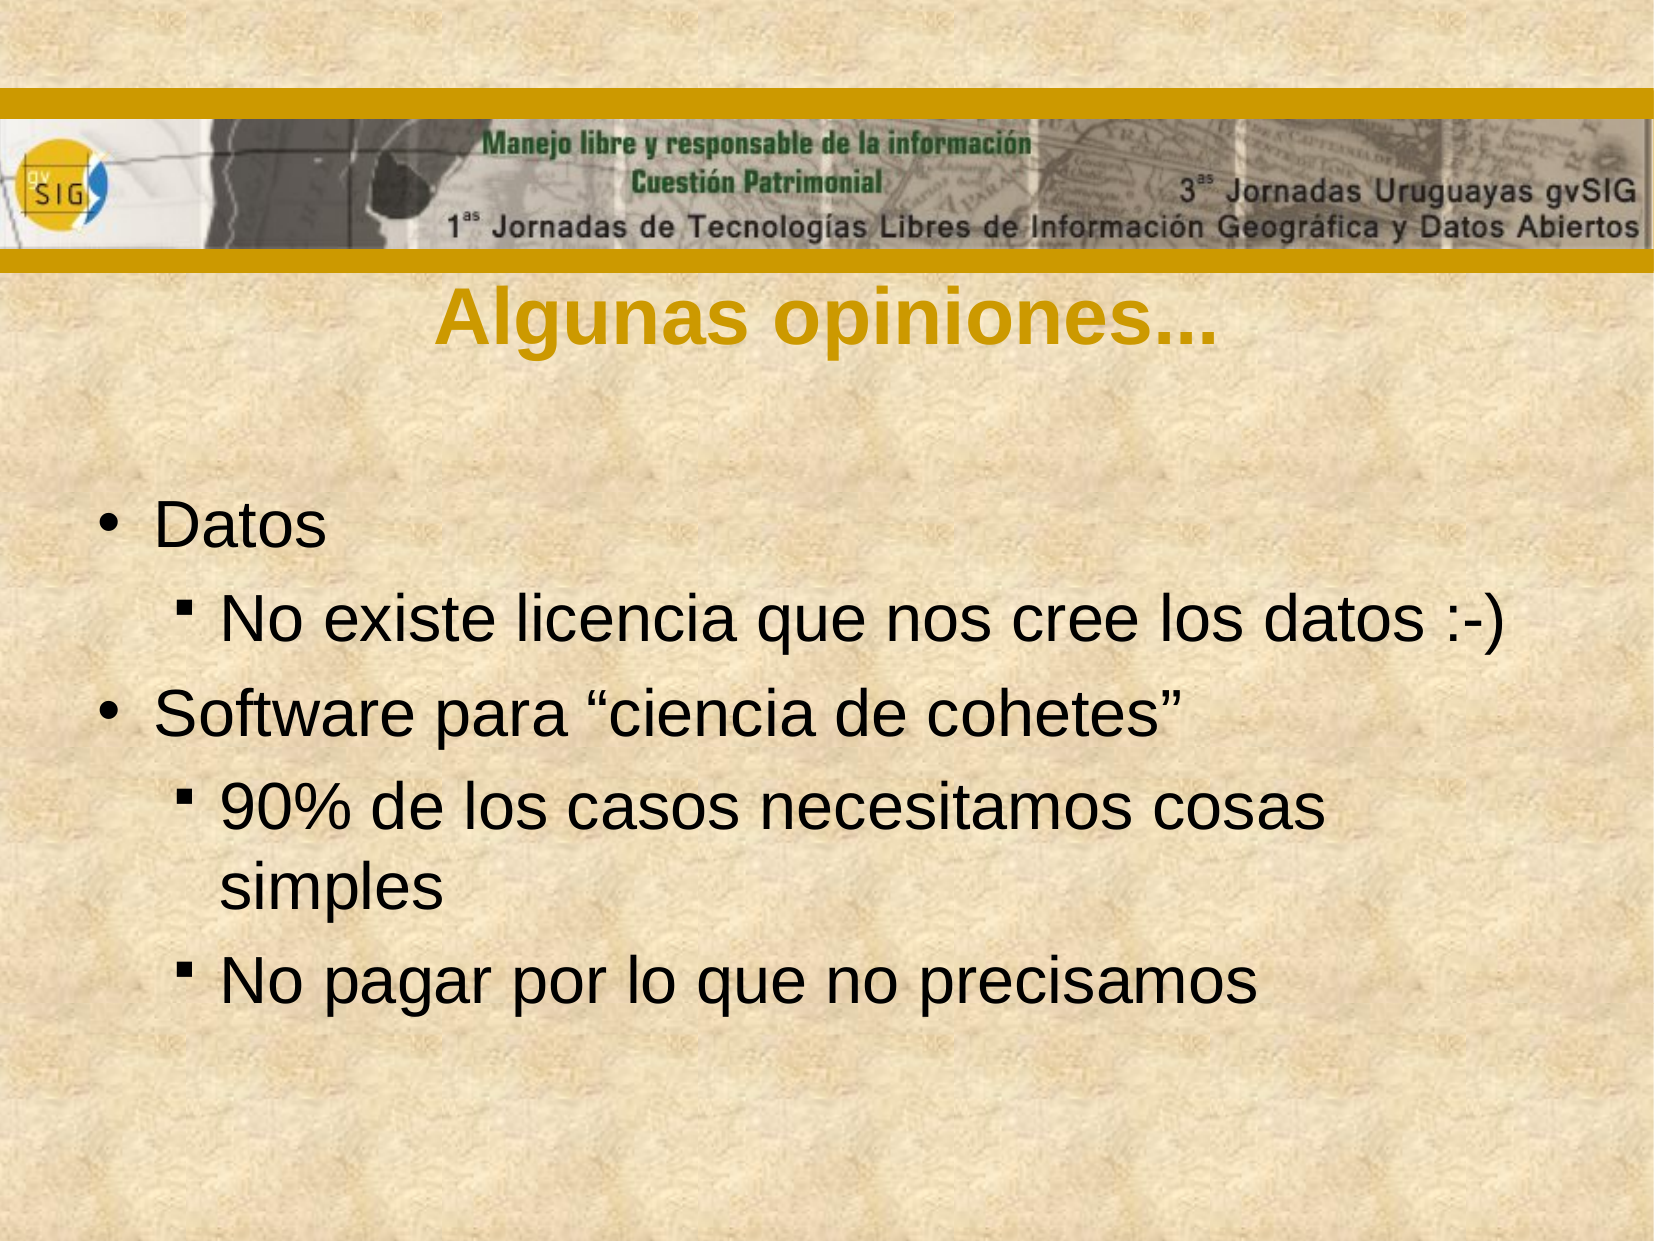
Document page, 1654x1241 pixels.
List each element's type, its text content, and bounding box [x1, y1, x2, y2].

list Datos No existe licencia que nos cree los datos :-) Software para “ciencia de cohetes” 90% de los casos necesitamos cosas simples No pagar por lo que no precisamos [82, 473, 1571, 1194]
picture [0, 119, 1654, 249]
title Algunas opiniones... [82, 201, 1571, 424]
picture [0, 0, 1654, 88]
picture [0, 273, 1654, 1241]
